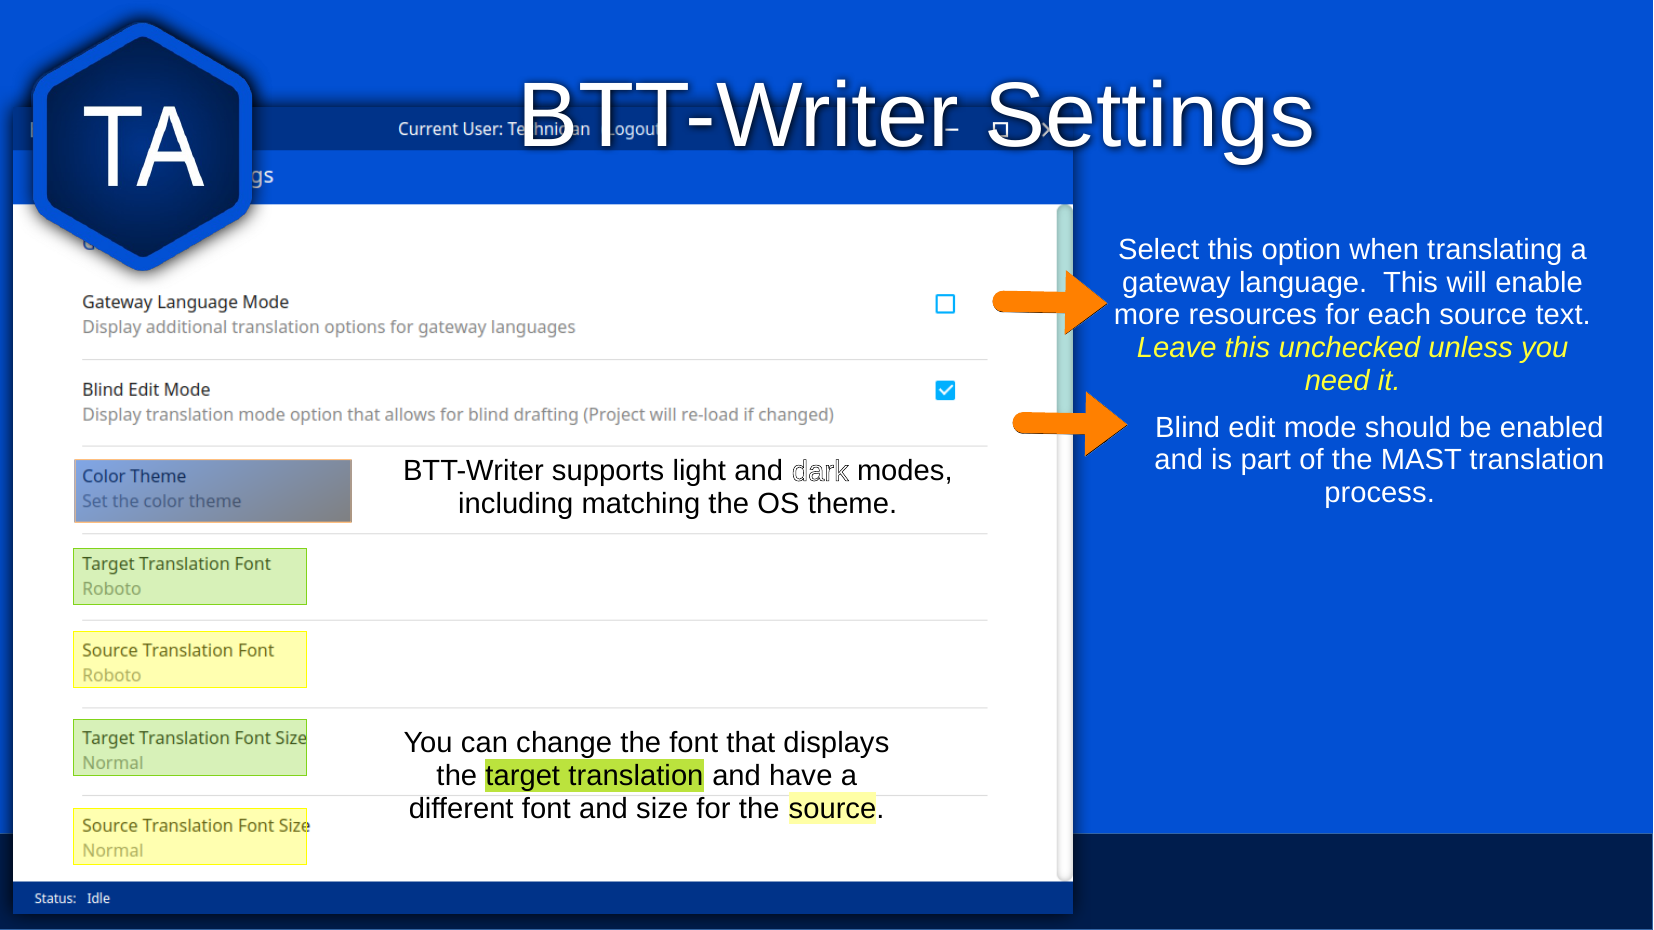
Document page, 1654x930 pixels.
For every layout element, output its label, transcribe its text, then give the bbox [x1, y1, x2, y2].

text_box [73, 808, 307, 865]
text_box [73, 719, 307, 776]
text_box [73, 631, 307, 688]
text_box Blind edit mode should be enabled and is part of the MAST translation process. [1113, 403, 1647, 540]
text_box [73, 548, 307, 605]
title BTT-Writer Settings [297, 37, 1571, 193]
text_box BTT-Writer supports light and dark modes, including matching the OS theme. [380, 446, 976, 528]
text_box Select this option when translating a gateway language. This will enable more resources for each source text. Leave this unchecked unless you need it. [1096, 225, 1610, 405]
text_box [74, 459, 352, 523]
picture [5, 9, 1073, 914]
text_box You can change the font that displays the target translation and have a different font and size for the source. [380, 718, 914, 855]
